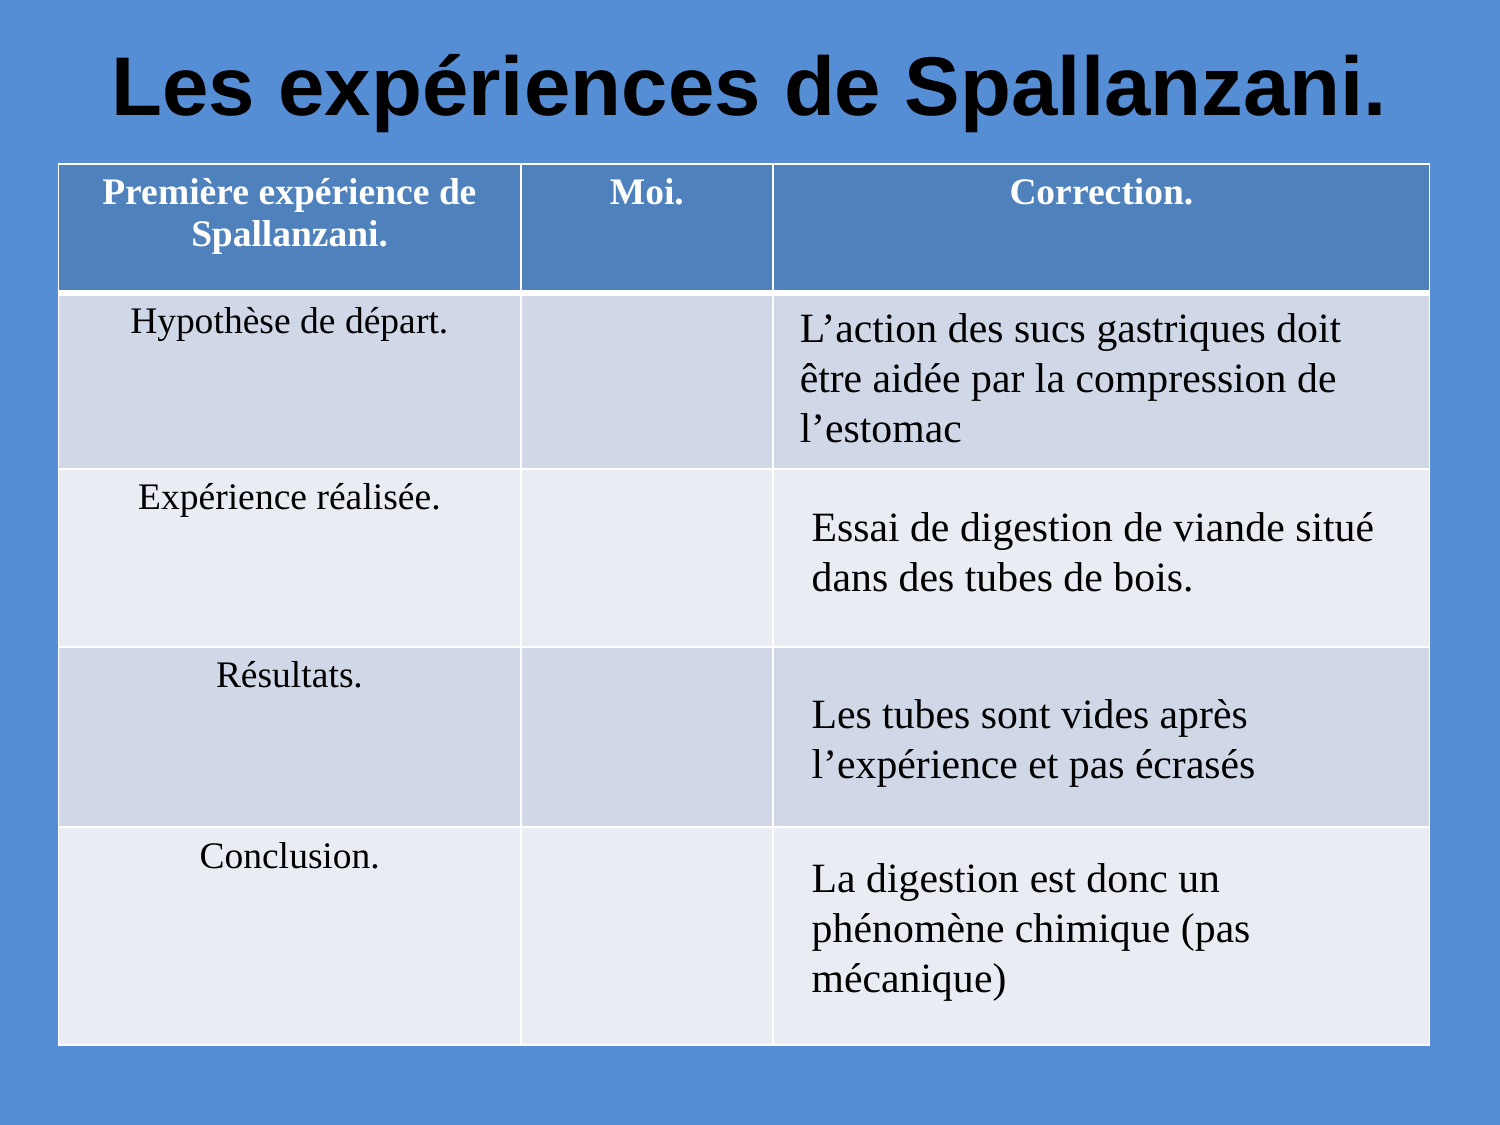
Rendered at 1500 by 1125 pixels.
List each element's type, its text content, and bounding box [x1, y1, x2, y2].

table_cell [774, 470, 1429, 646]
table_cell [522, 648, 772, 826]
table_header Première expérience de Spallanzani. [59, 165, 520, 290]
table_cell [522, 296, 772, 468]
table_cell [774, 828, 1429, 1044]
text_box Les tubes sont vides après l’expérience et pas écrasés [796, 679, 1407, 795]
table_cell Hypothèse de départ. [59, 296, 520, 468]
table_header Correction. [774, 165, 1429, 290]
table_cell Résultats. [59, 648, 520, 826]
table_cell Expérience réalisée. [59, 470, 520, 646]
table_cell Conclusion. [59, 828, 520, 1044]
table_cell [774, 296, 1429, 468]
text_box La digestion est donc un phénomène chimique (pas mécanique) [796, 843, 1430, 1009]
table_header Moi. [522, 165, 772, 290]
text_box Essai de digestion de viande situé dans des tubes de bois. [796, 492, 1418, 607]
table_cell [522, 828, 772, 1044]
table_cell [522, 470, 772, 646]
text_box L’action des sucs gastriques doit être aidée par la compression de l’estomac [785, 292, 1418, 458]
title Les expériences de Spallanzani. [75, 23, 1425, 141]
table_cell [774, 648, 1429, 826]
